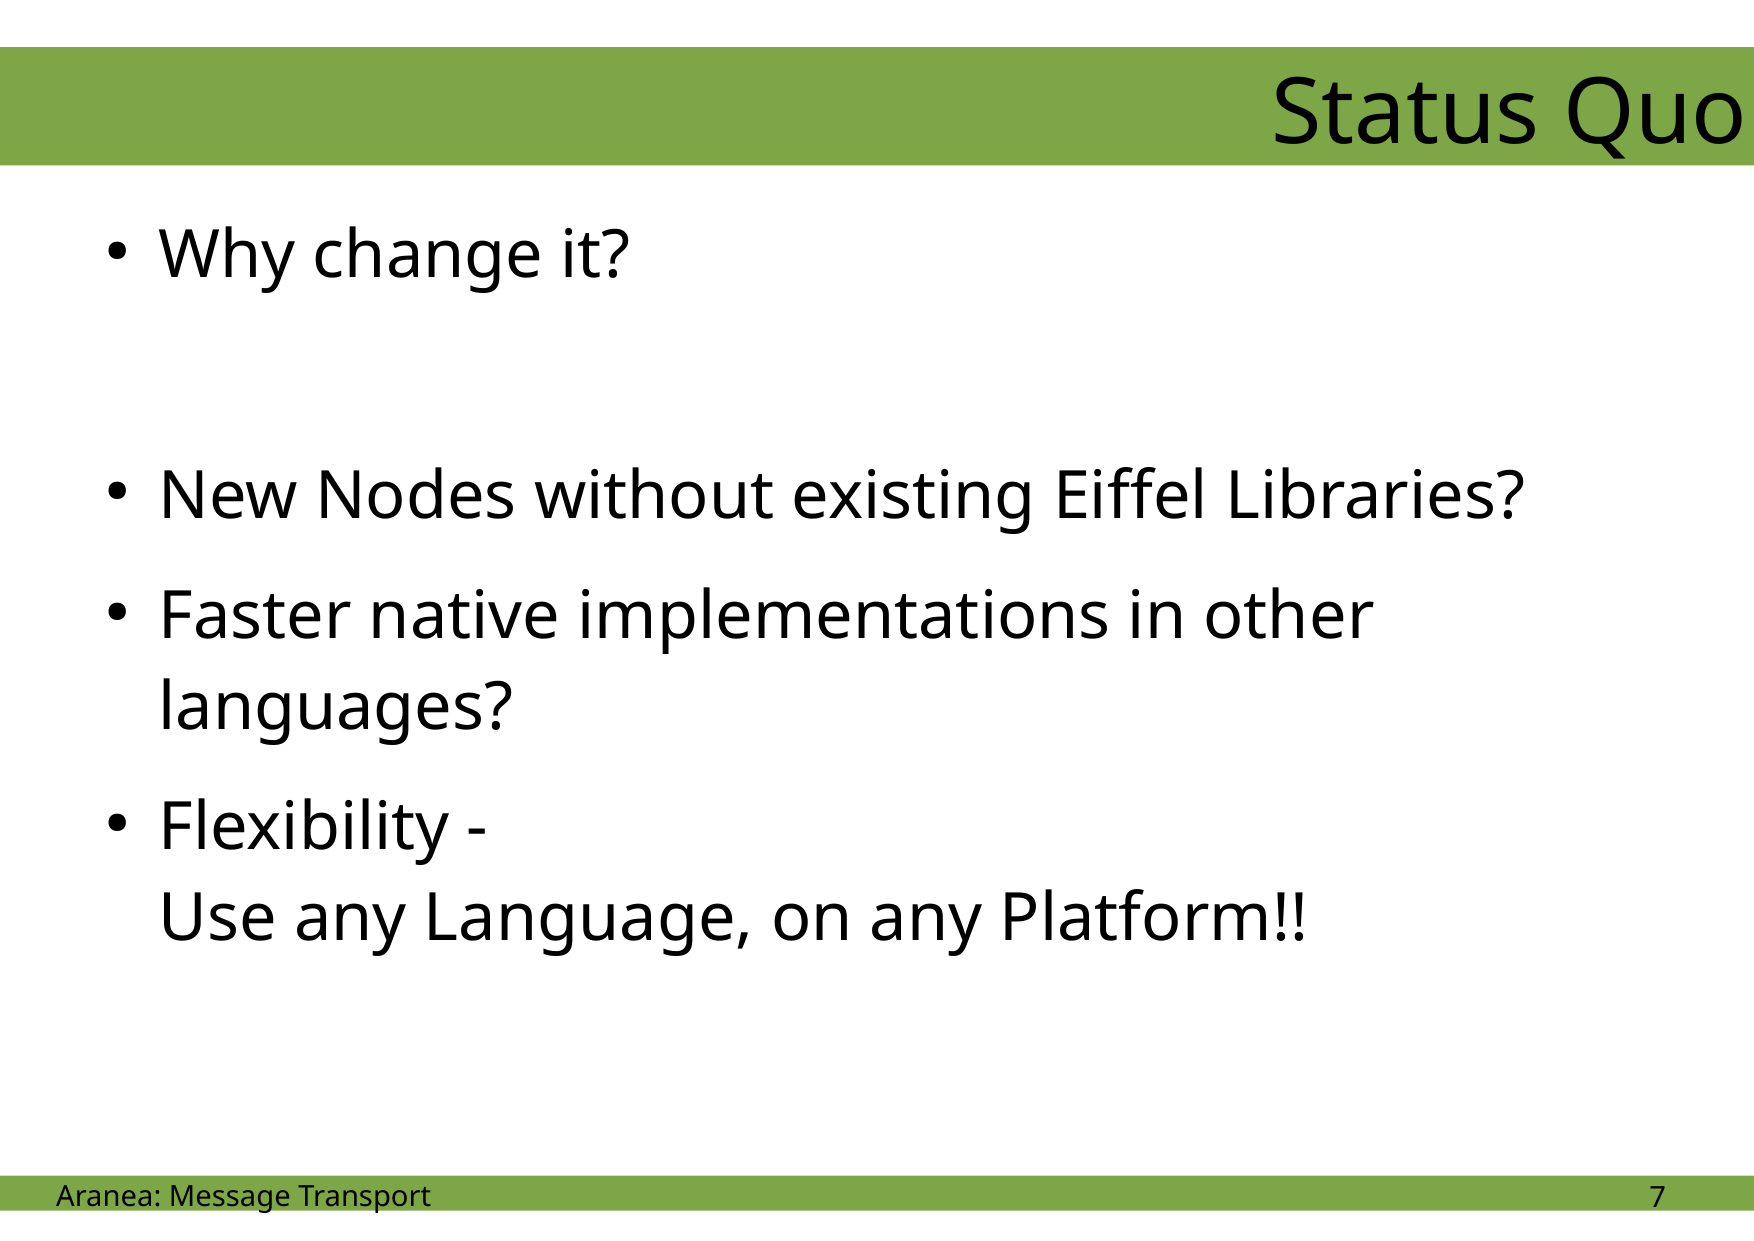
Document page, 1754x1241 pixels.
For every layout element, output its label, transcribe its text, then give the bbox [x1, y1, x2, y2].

title Status Quo [0, 54, 1748, 162]
list Why change it? New Nodes without existing Eiffel Libraries? Faster native implementations in other languages? Flexibility - Use any Language, on any Platform!! [87, 206, 1667, 1109]
